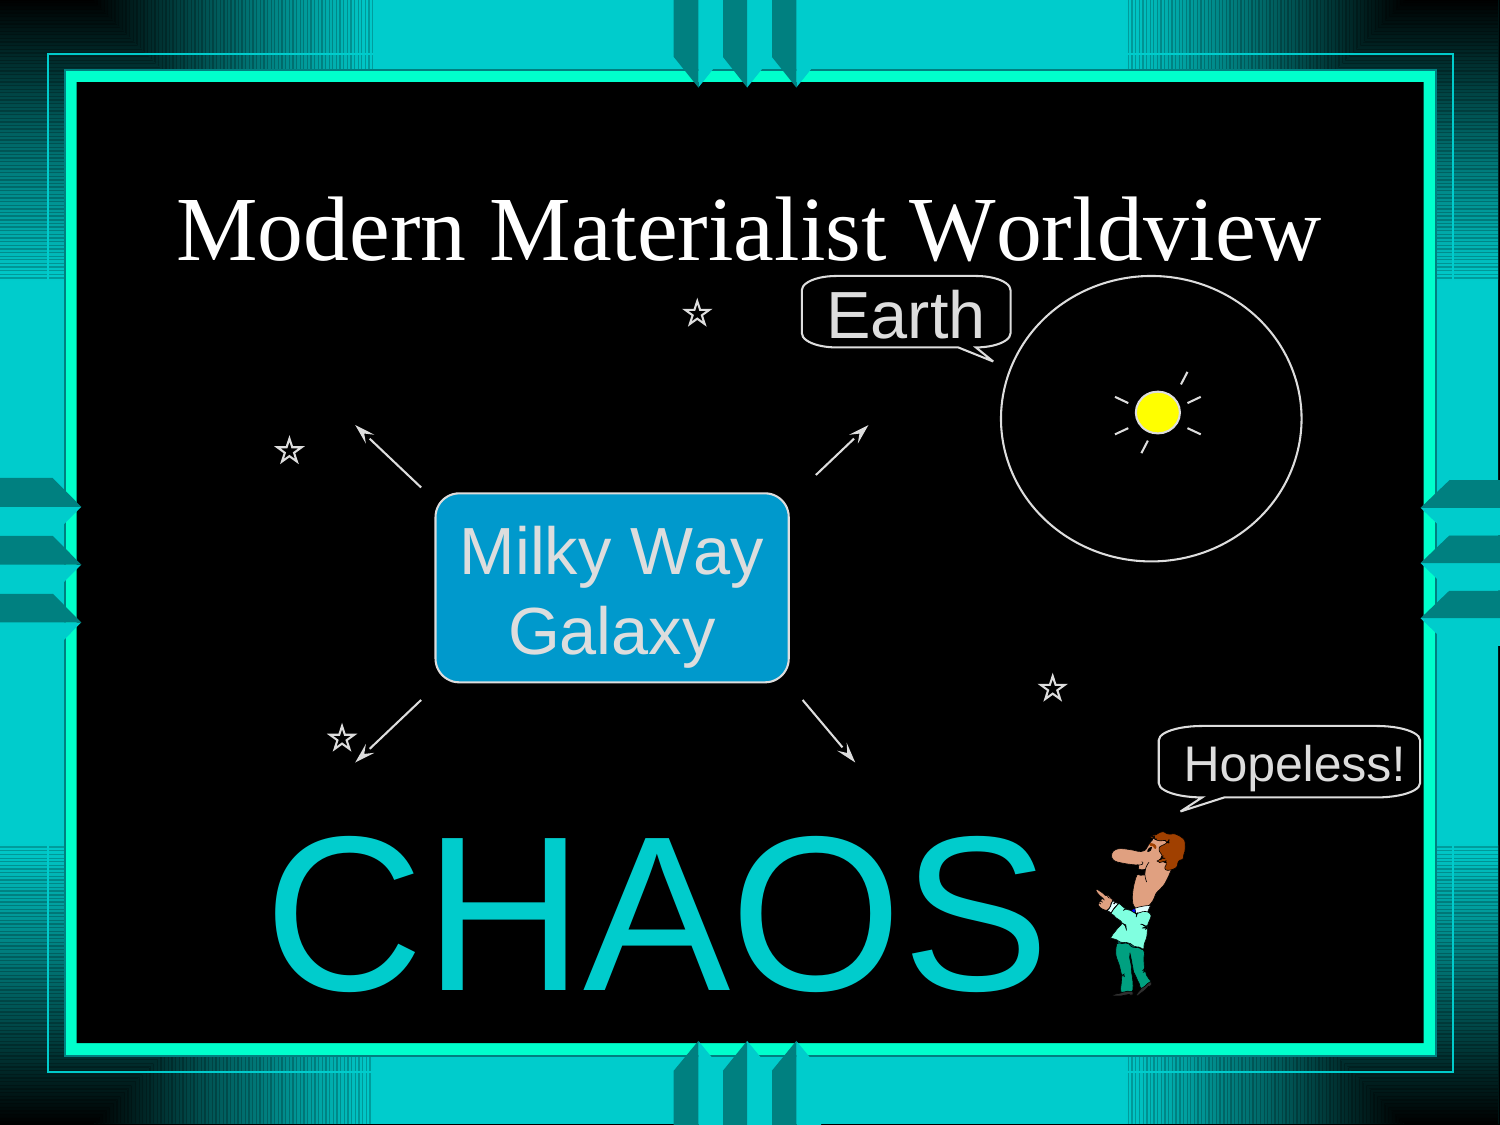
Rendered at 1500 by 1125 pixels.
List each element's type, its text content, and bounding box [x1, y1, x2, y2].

text_box Earth [801, 275, 1011, 362]
text_box [1135, 391, 1180, 434]
text_box CHAOS [249, 762, 1264, 1043]
text_box Hopeless! [1158, 725, 1421, 812]
chart [1095, 831, 1187, 997]
title Modern Materialist Worldview [1097, 278, 1206, 288]
text_box Milky Way Galaxy [435, 493, 789, 683]
title Modern Materialist Worldview [112, 99, 1388, 288]
